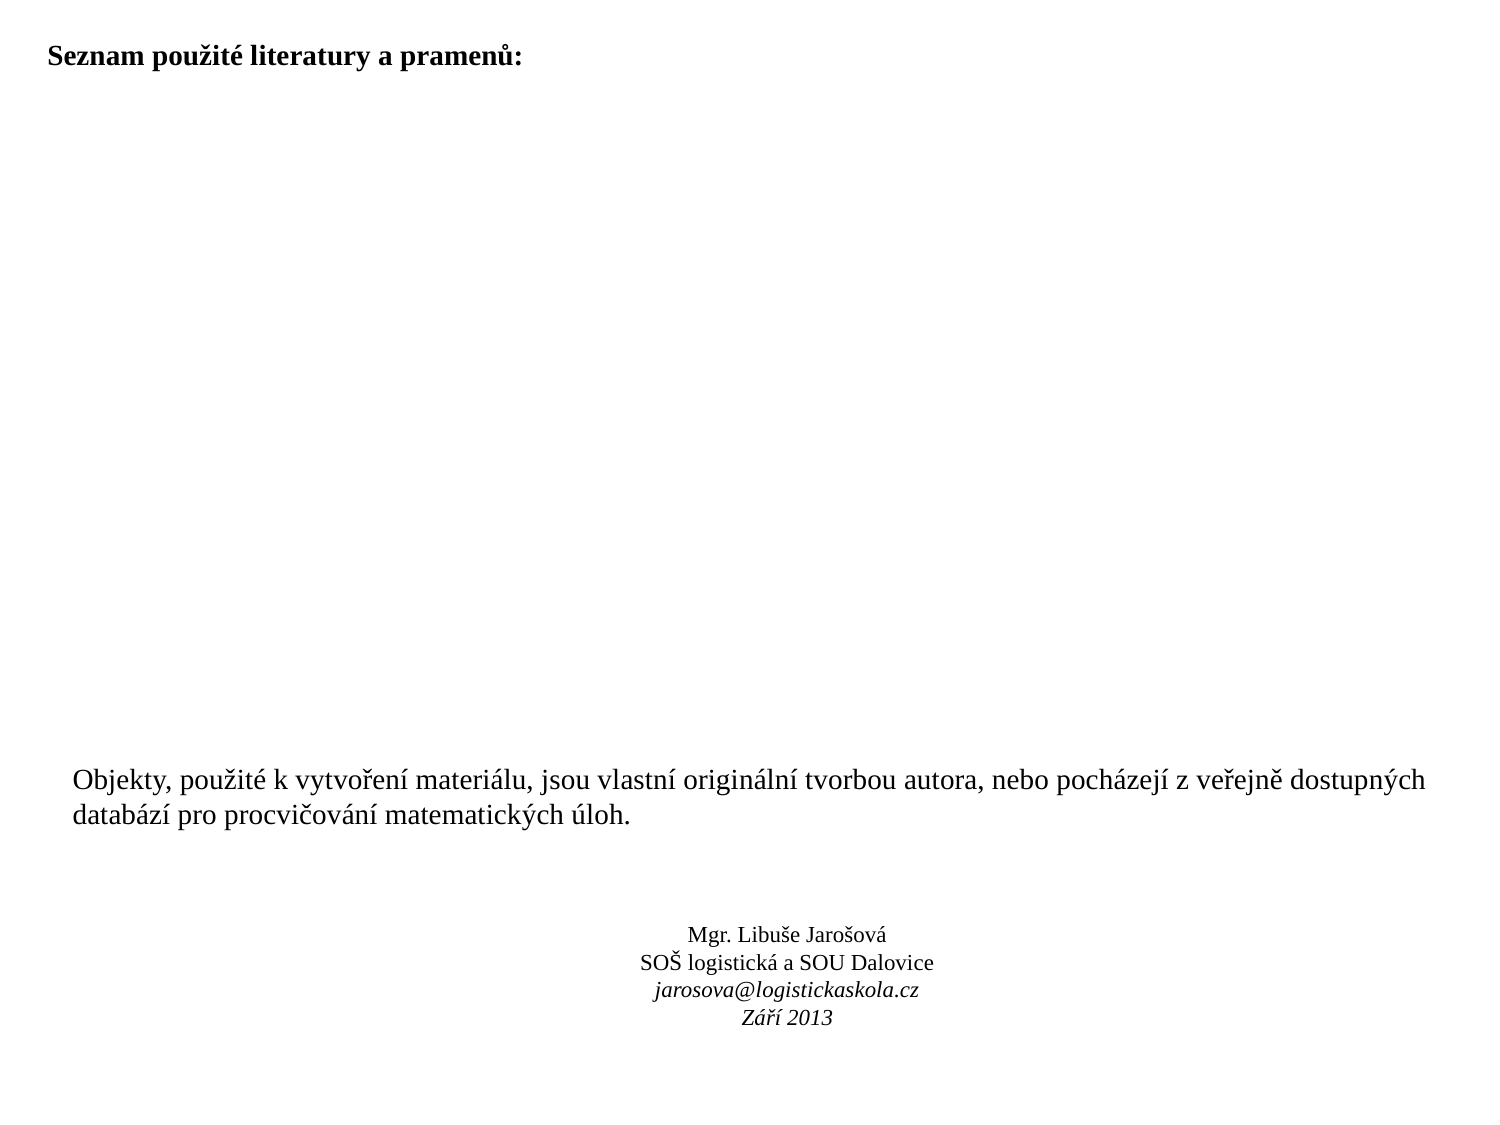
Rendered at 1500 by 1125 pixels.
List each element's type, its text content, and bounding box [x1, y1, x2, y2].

text_box Seznam použité literatury a pramenů: [33, 29, 762, 80]
text_box Objekty, použité k vytvoření materiálu, jsou vlastní originální tvorbou autora, nebo pocházejí z veřejně dostupných databází pro procvičování matematických úloh. [58, 753, 1442, 841]
text_box Mgr. Libuše Jarošová SOŠ logistická a SOU Dalovice jarosova@logistickaskola.cz Září 2013 [494, 913, 1080, 1039]
